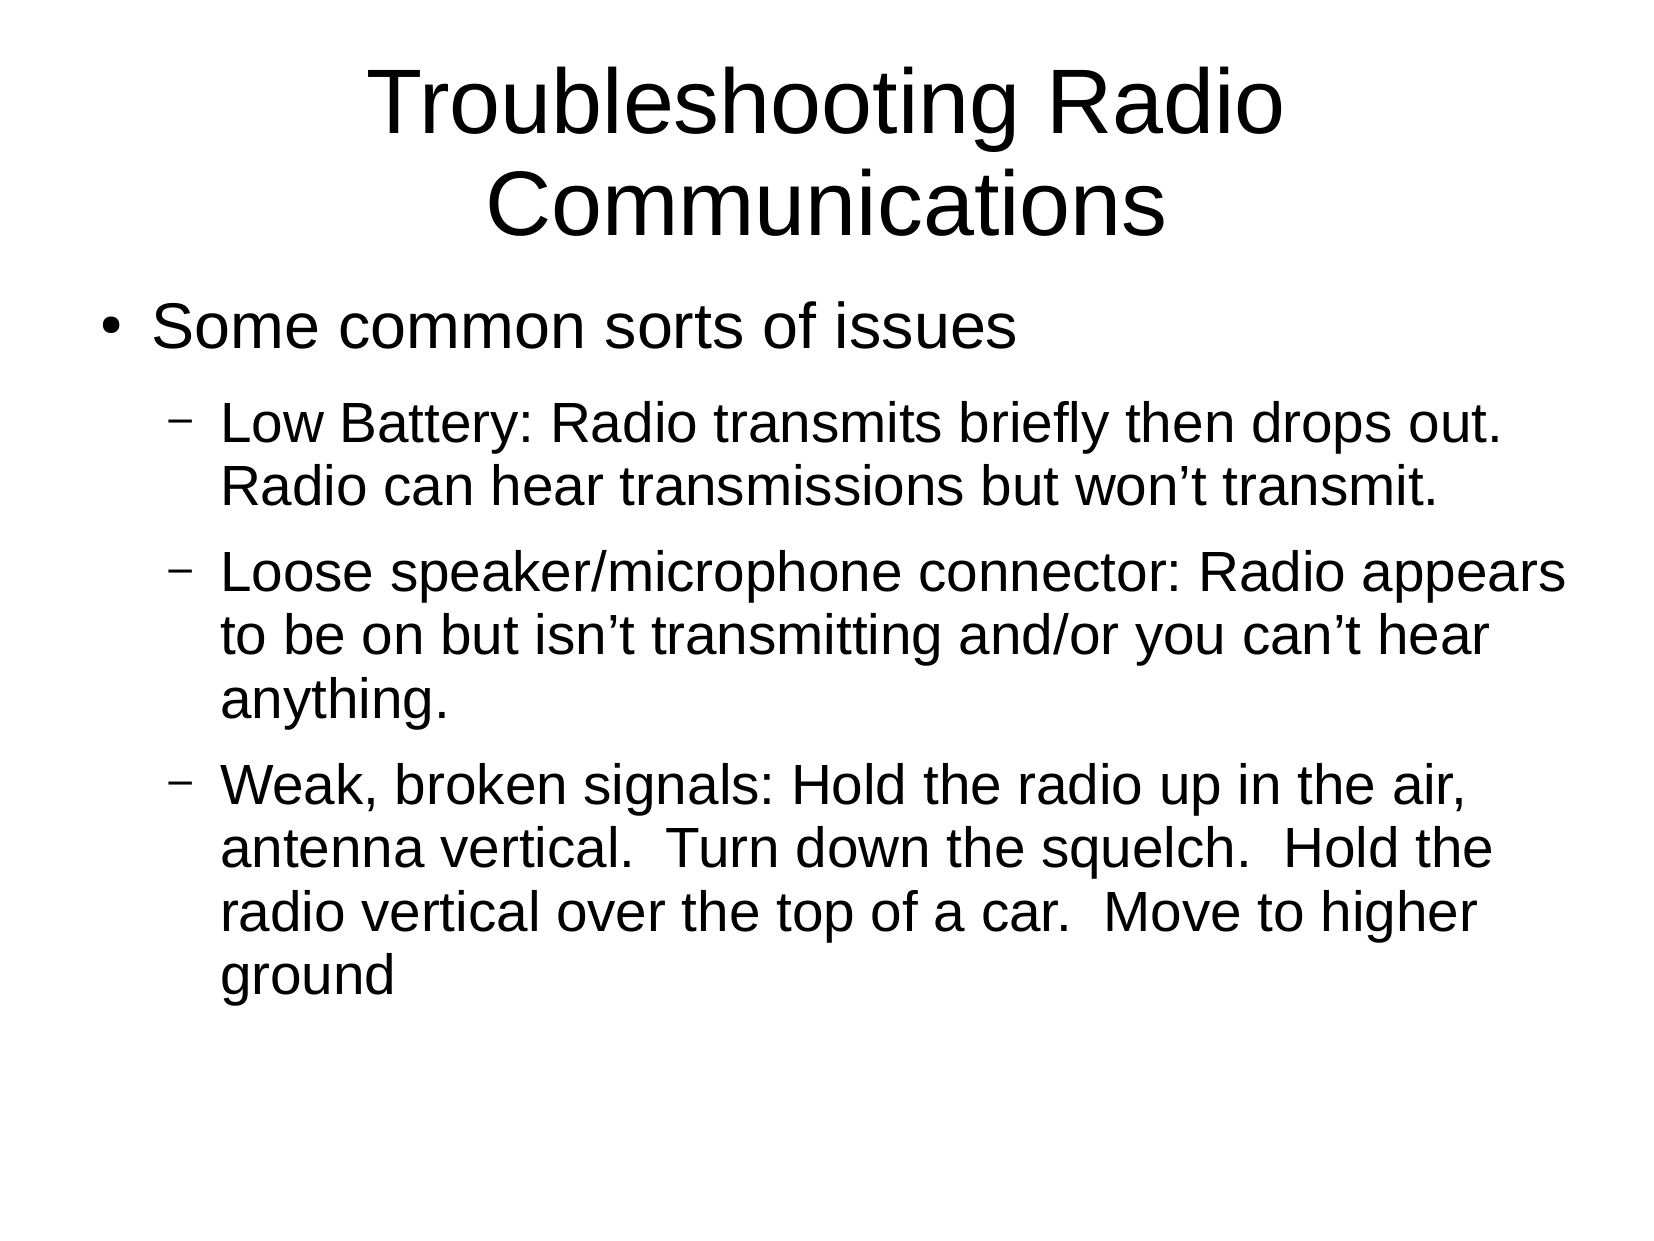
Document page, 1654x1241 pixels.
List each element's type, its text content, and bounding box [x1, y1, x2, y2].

title Troubleshooting Radio Communications [82, 49, 1571, 257]
list Some common sorts of issues Low Battery: Radio transmits briefly then drops out. Radio can hear transmissions but won’t transmit. Loose speaker/microphone connector: Radio appears to be on but isn’t transmitting and/or you can’t hear anything. Weak, broken signals: Hold the radio up in the air, antenna vertical. Turn down the squelch. Hold the radio vertical over the top of a car. Move to higher ground [82, 290, 1571, 1010]
